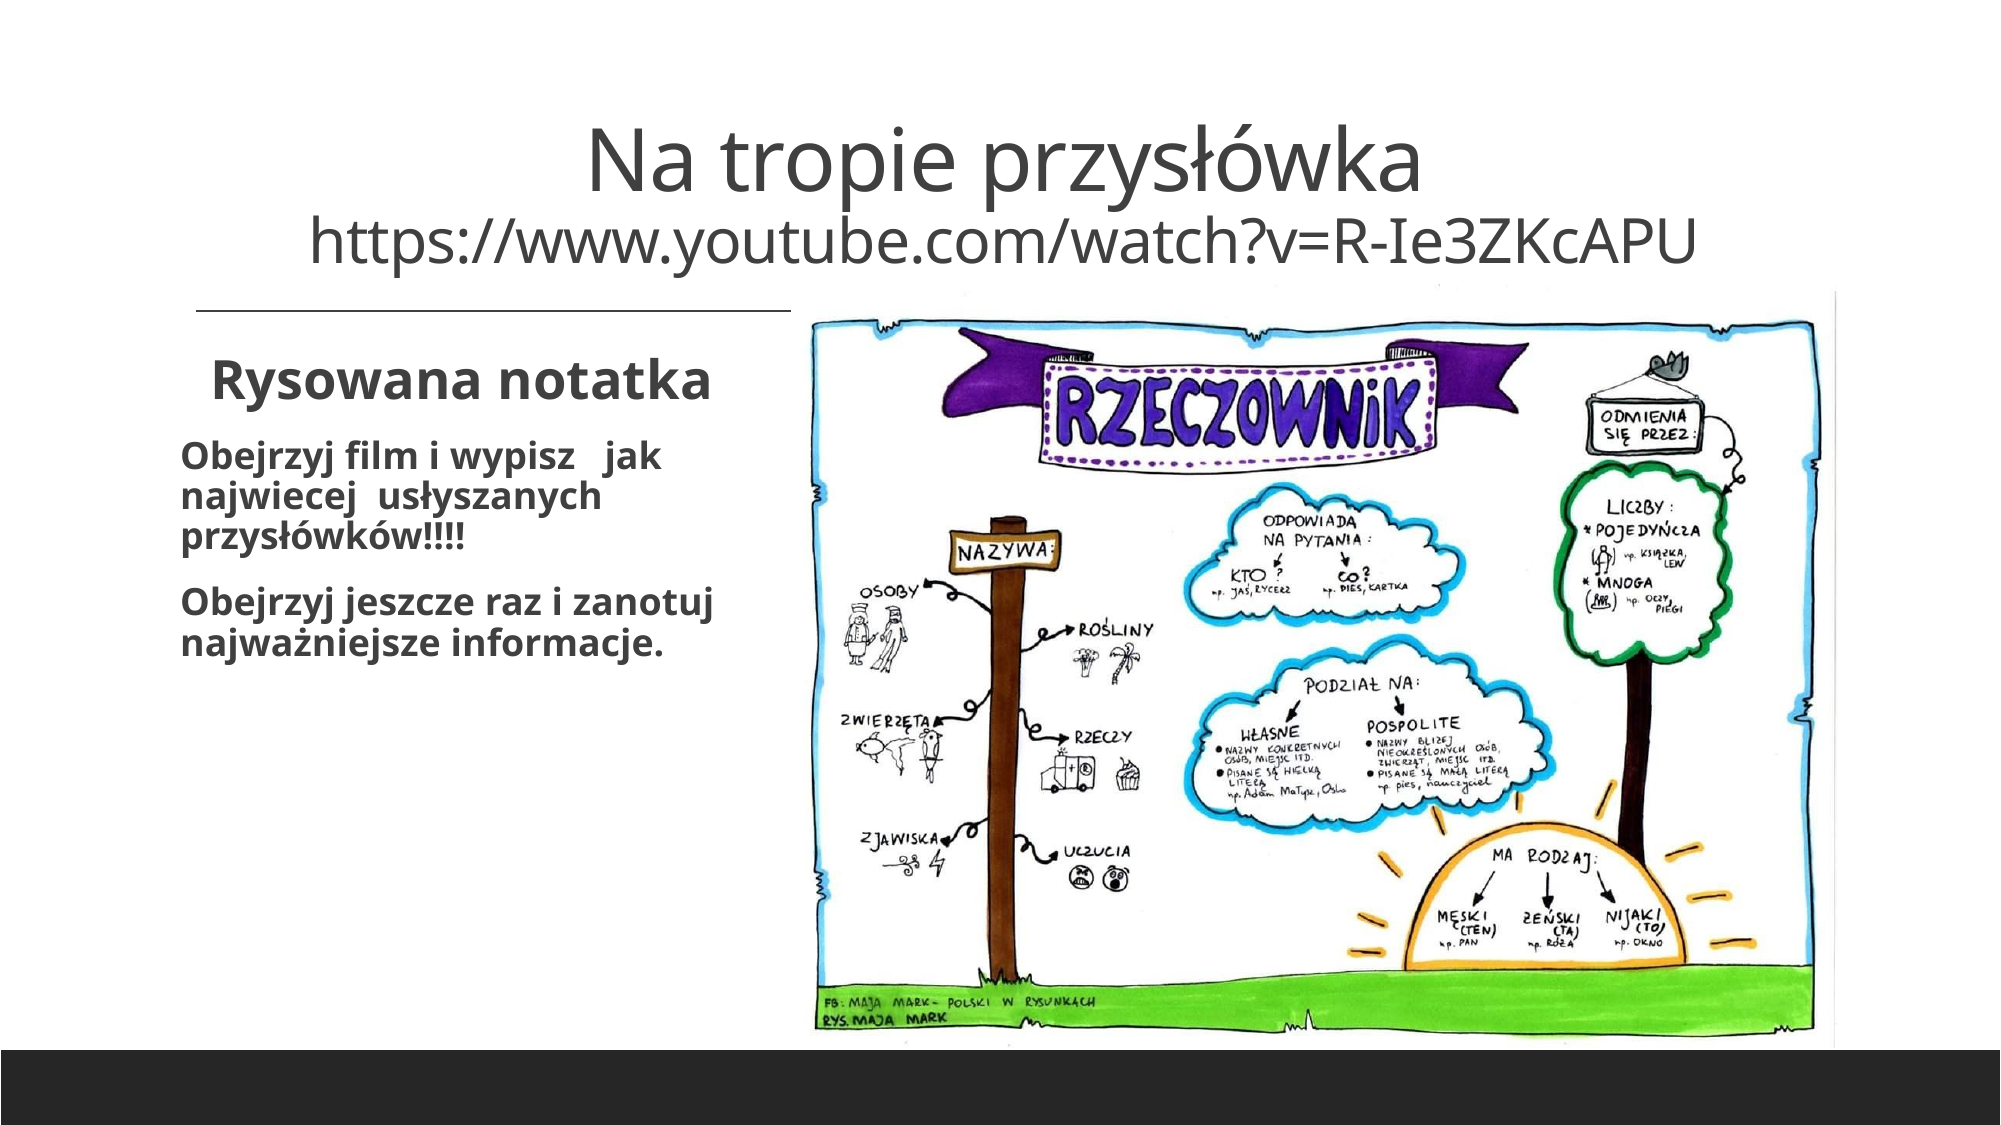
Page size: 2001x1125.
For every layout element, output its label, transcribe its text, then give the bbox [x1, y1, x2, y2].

title Na tropie przysłówka https://www.youtube.com/watch?v=R-Ie3ZKcAPU [180, 47, 1831, 286]
list Rysowana notatka Obejrzyj film i wypisz jak najwiecej usłyszanych przysłówków!!!! Obejrzyj jeszcze raz i zanotuj najważniejsze informacje. [180, 345, 791, 693]
picture [791, 285, 1838, 1048]
